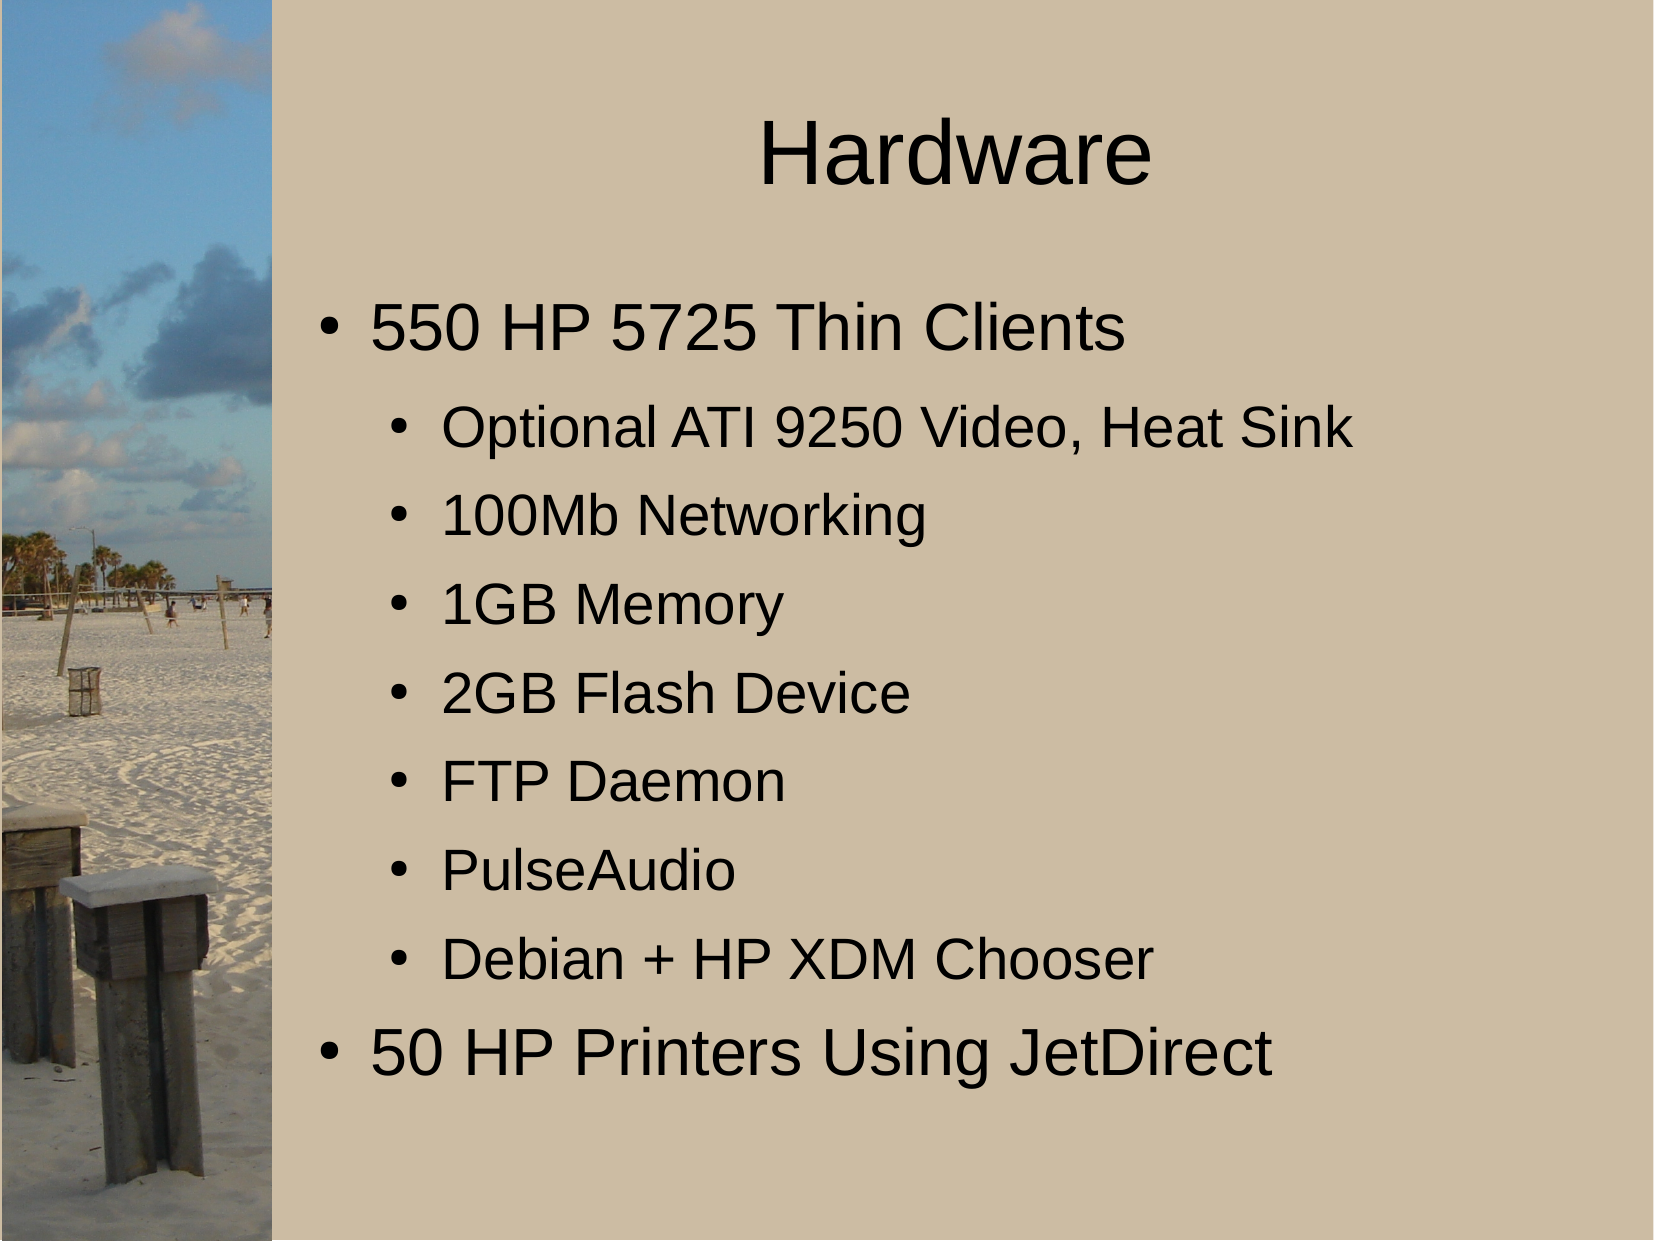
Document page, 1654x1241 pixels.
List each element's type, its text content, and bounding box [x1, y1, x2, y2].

title Hardware [300, 49, 1613, 257]
picture [2, 0, 272, 1241]
list 550 HP 5725 Thin Clients Optional ATI 9250 Video, Heat Sink 100Mb Networking 1GB Memory 2GB Flash Device FTP Daemon PulseAudio Debian + HP XDM Chooser 50 HP Printers Using JetDirect [300, 290, 1613, 1094]
